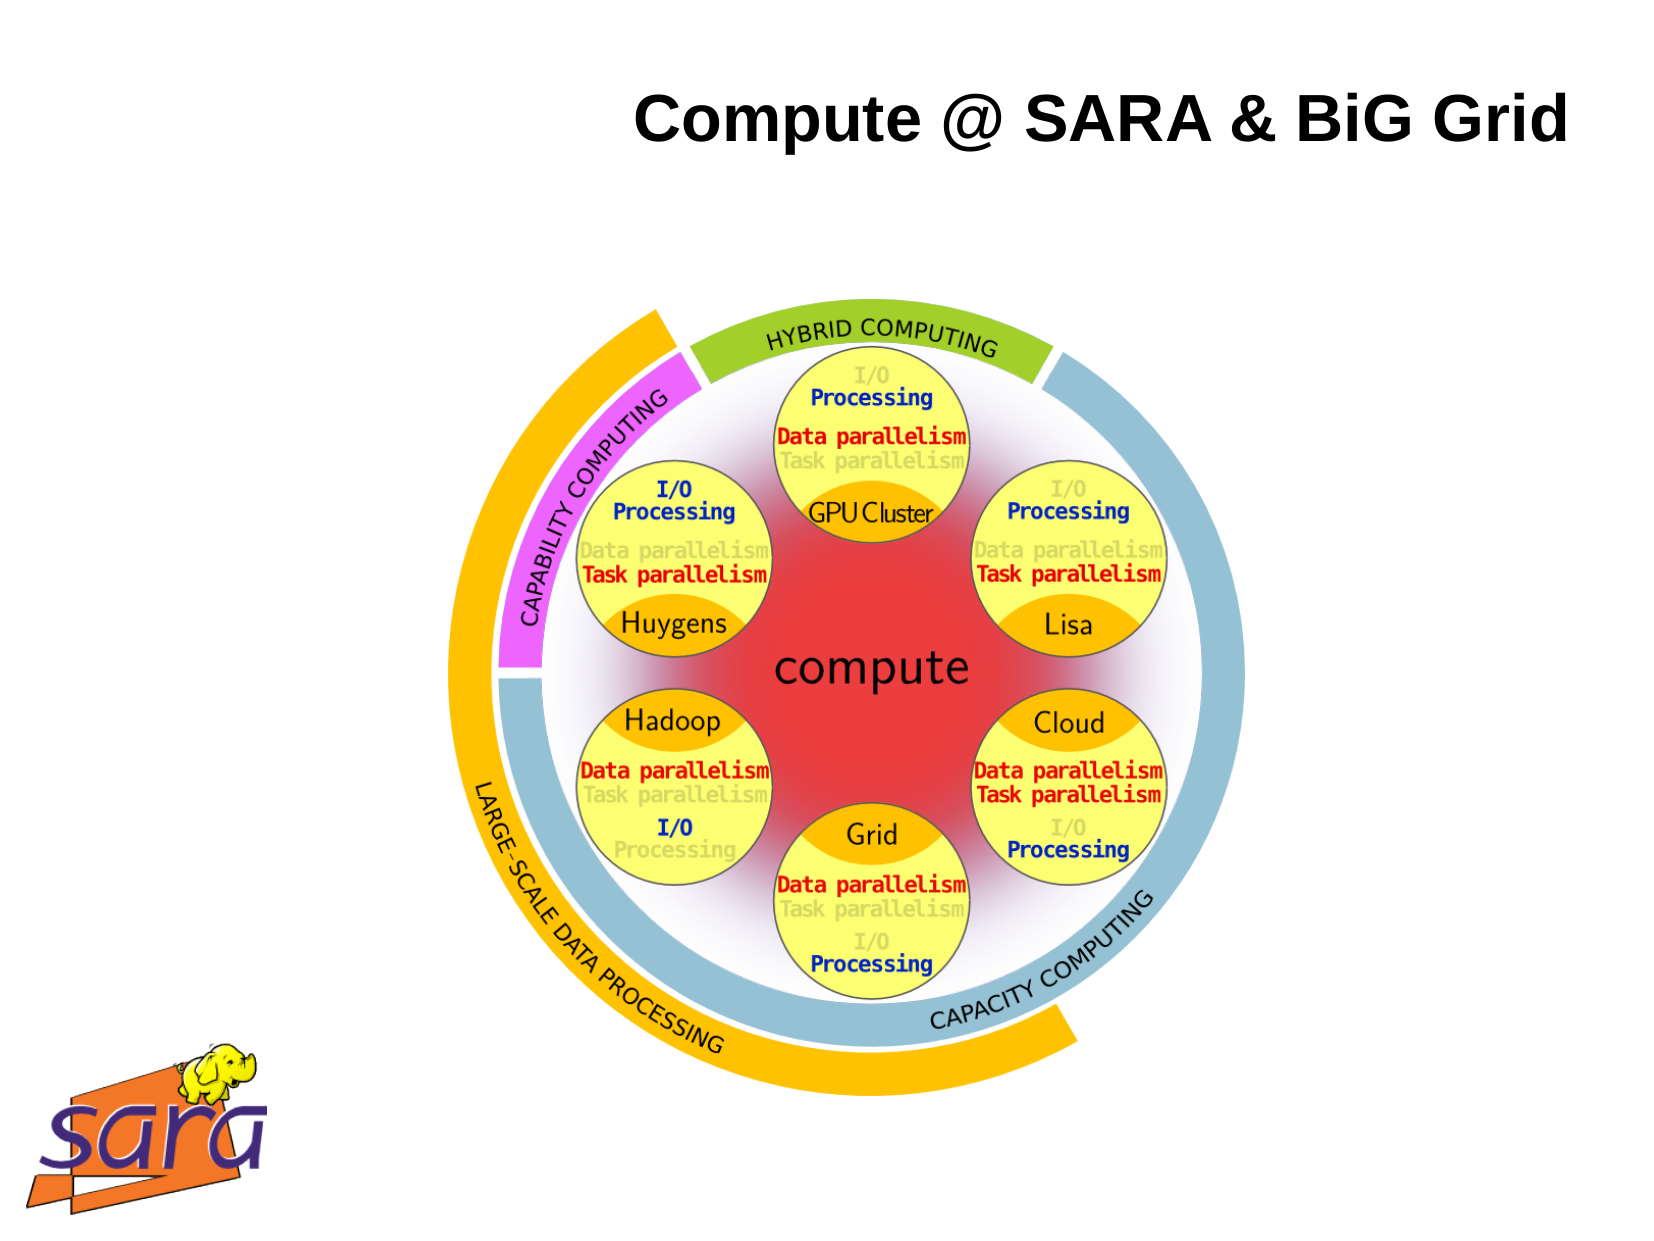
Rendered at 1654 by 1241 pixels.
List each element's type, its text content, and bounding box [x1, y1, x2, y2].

title Compute @ SARA & BiG Grid [82, 56, 1571, 181]
picture [26, 1029, 267, 1215]
picture [448, 299, 1245, 1096]
